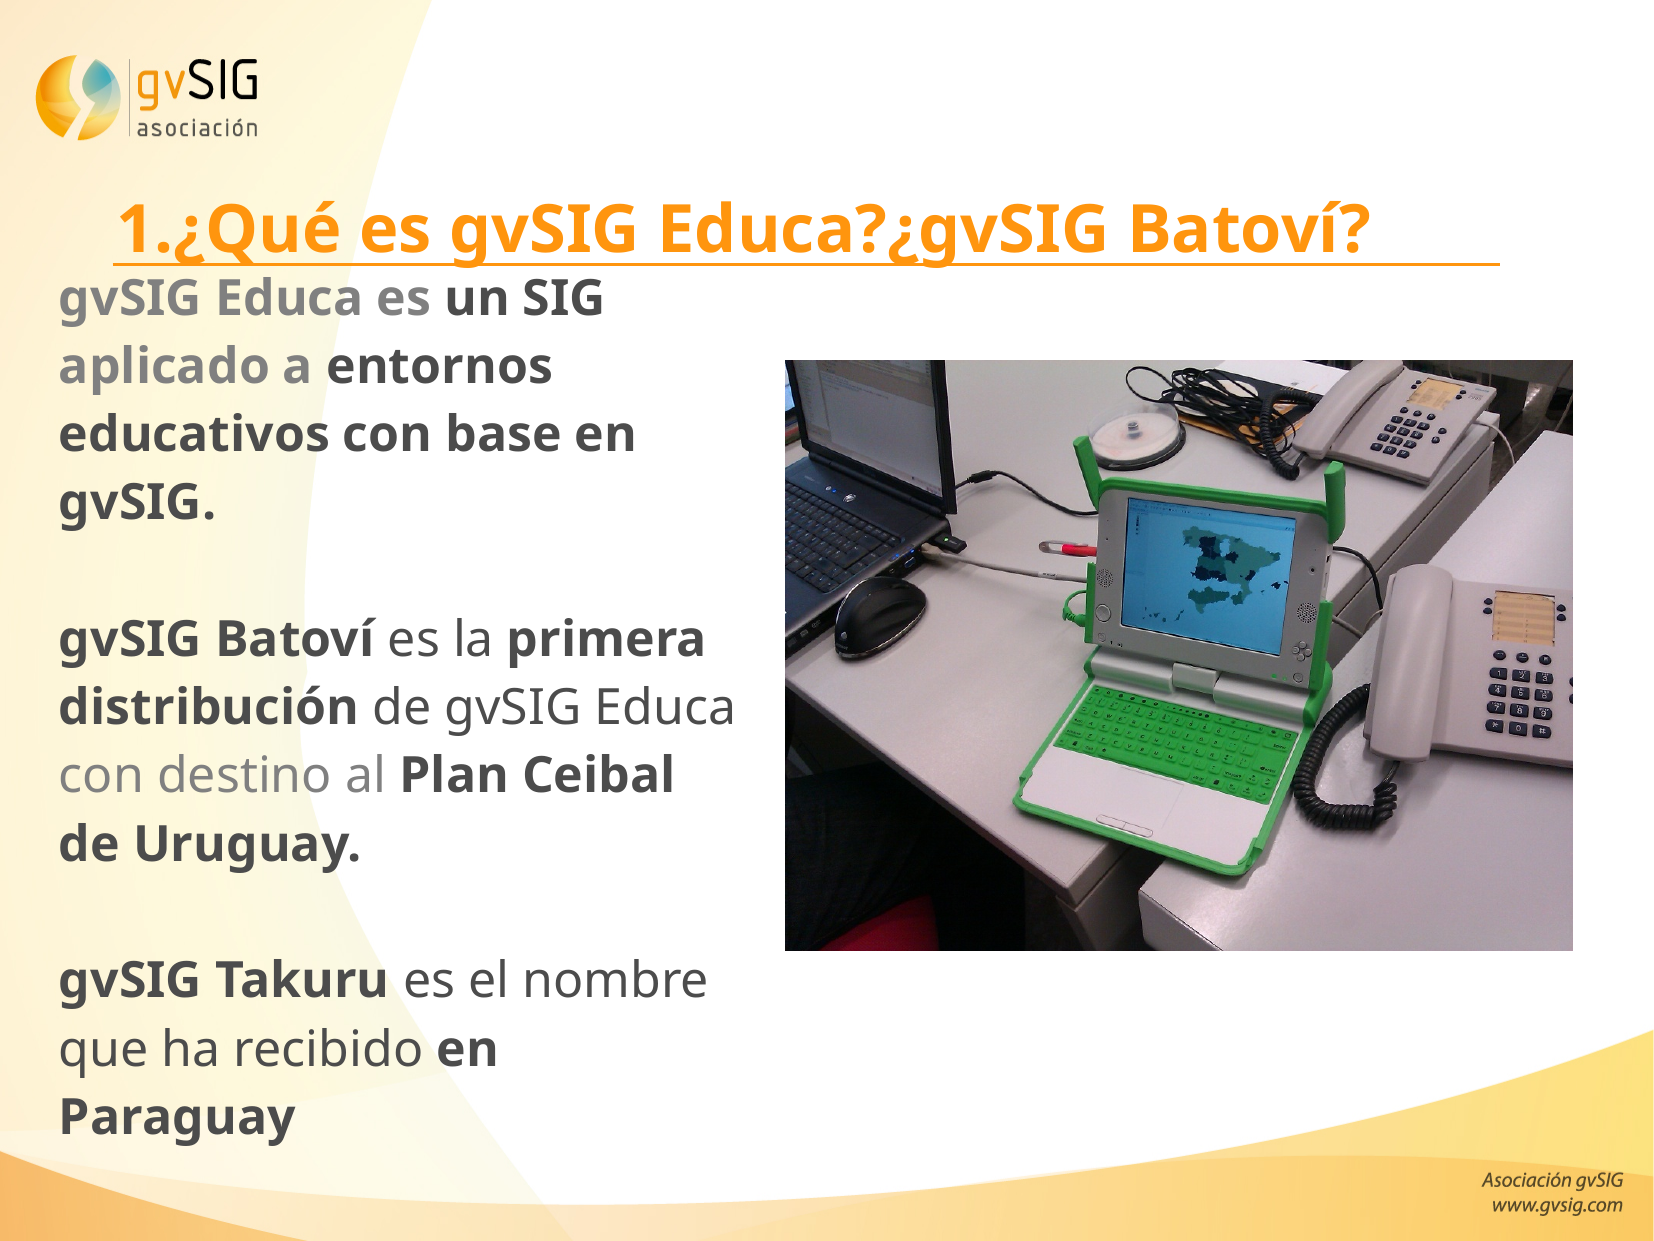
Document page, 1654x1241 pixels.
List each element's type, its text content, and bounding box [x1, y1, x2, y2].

picture [0, 0, 1654, 1241]
title gvSIG Educa es un SIG aplicado a entornos educativos con base en gvSIG. gvSIG Batoví es la primera distribución de gvSIG Educa con destino al Plan Ceibal de Uruguay. gvSIG Takuru es el nombre que ha recibido en Paraguay [59, 324, 745, 1086]
title 1.¿Qué es gvSIG Educa?¿gvSIG Batoví? [116, 177, 1605, 276]
